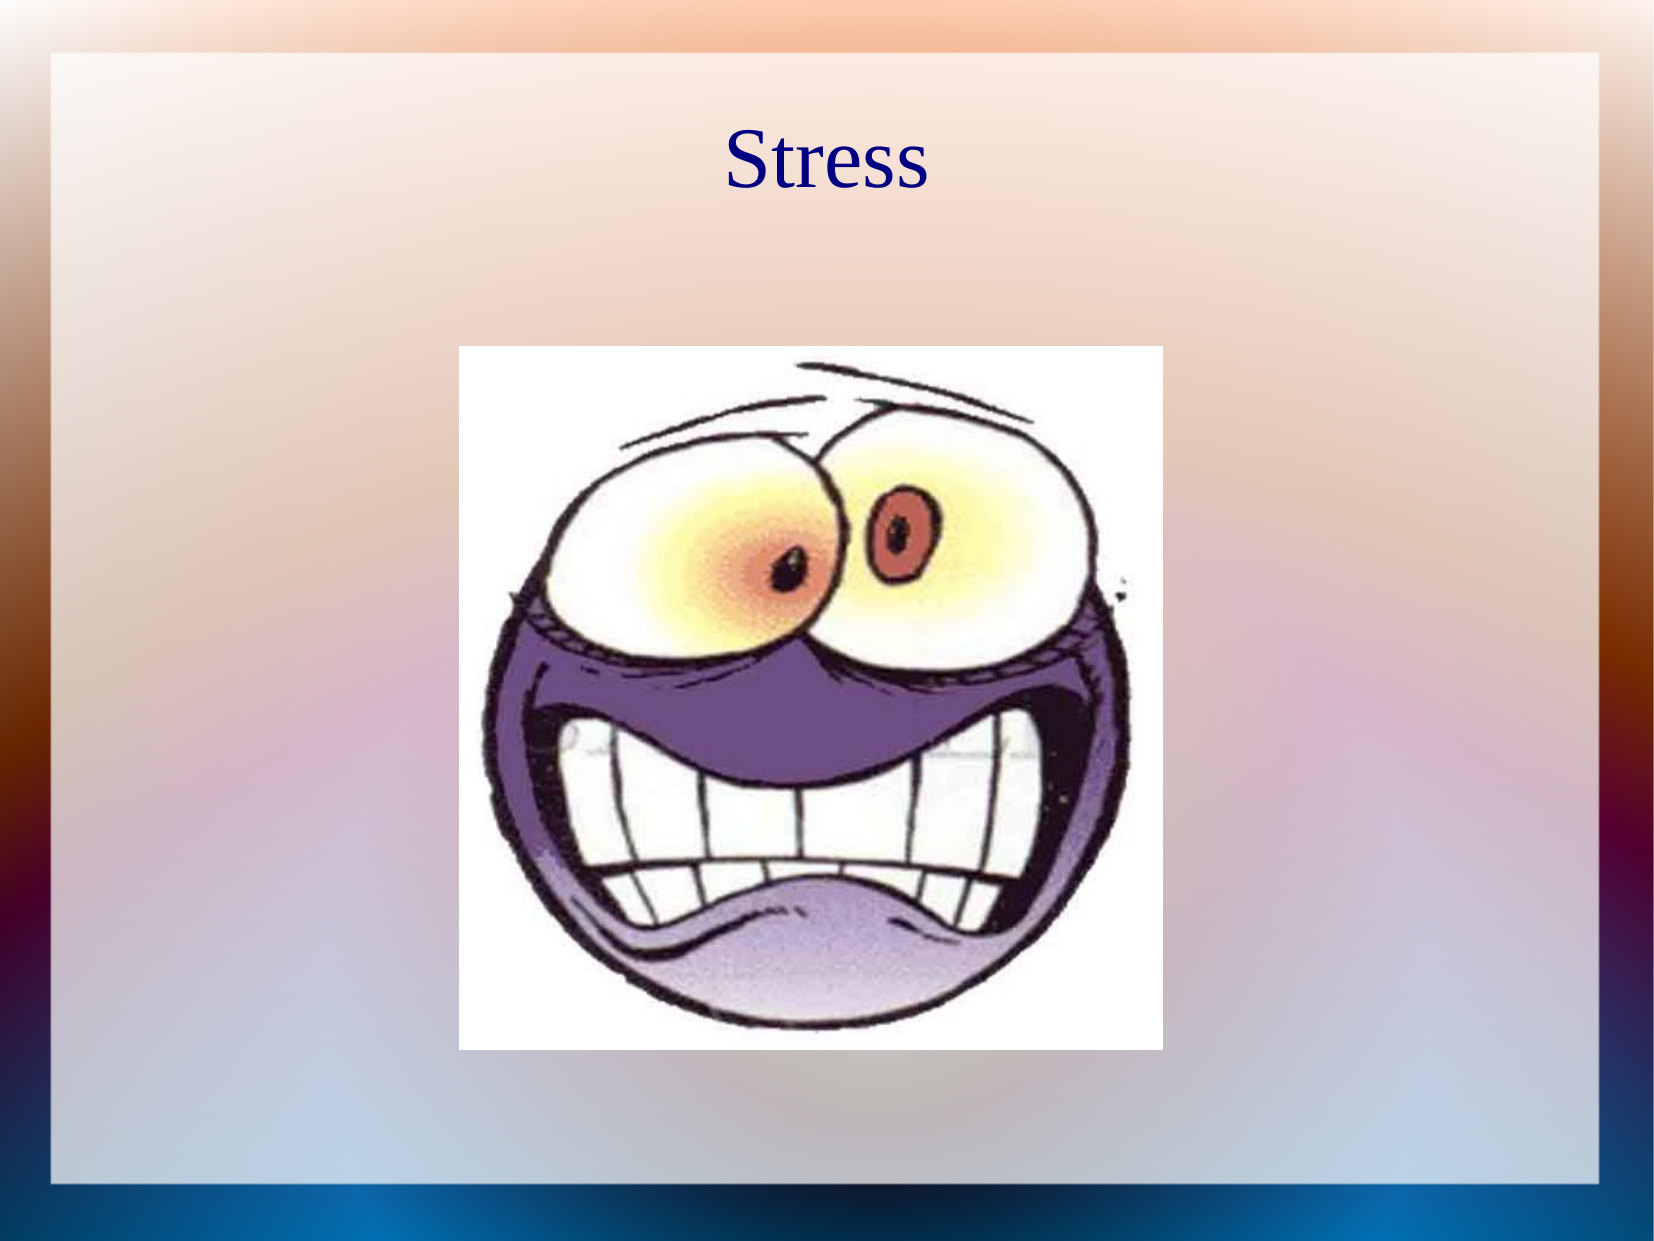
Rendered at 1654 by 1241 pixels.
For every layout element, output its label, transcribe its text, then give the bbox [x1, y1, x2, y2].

picture [0, 0, 1654, 1241]
title Stress [82, 55, 1571, 263]
